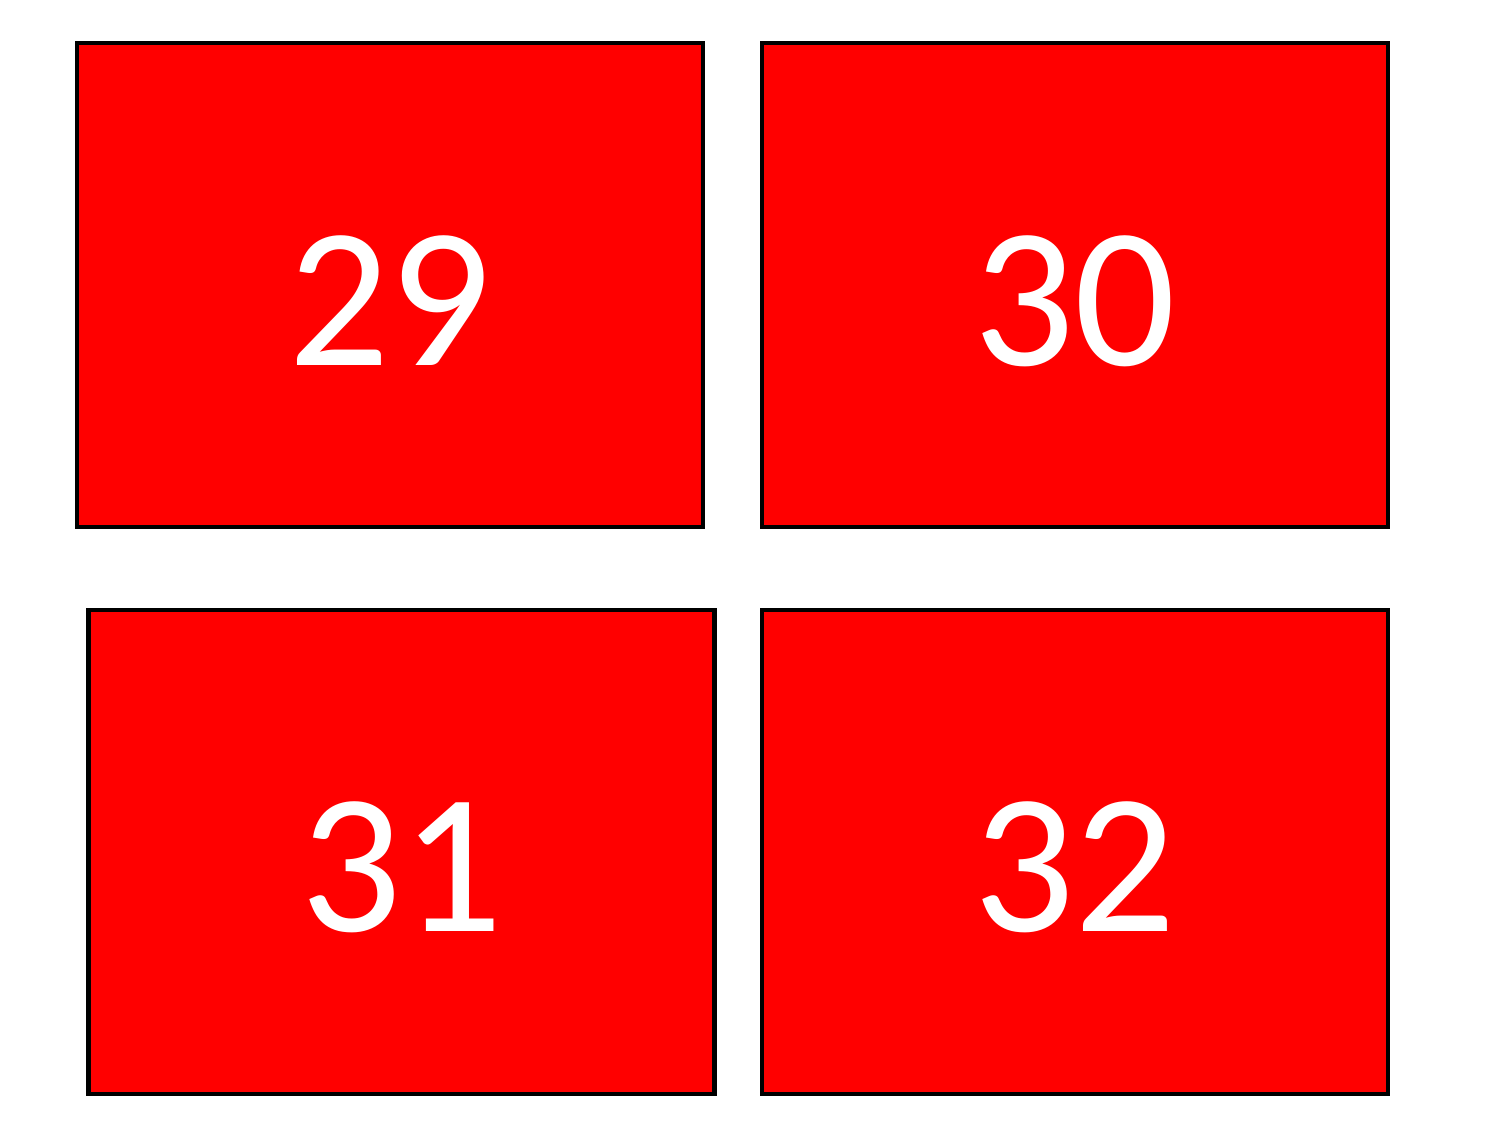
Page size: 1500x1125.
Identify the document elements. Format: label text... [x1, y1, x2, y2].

text_box 29 [76, 42, 703, 528]
text_box 32 [761, 609, 1388, 1094]
text_box 31 [88, 609, 715, 1094]
text_box 30 [761, 42, 1388, 528]
